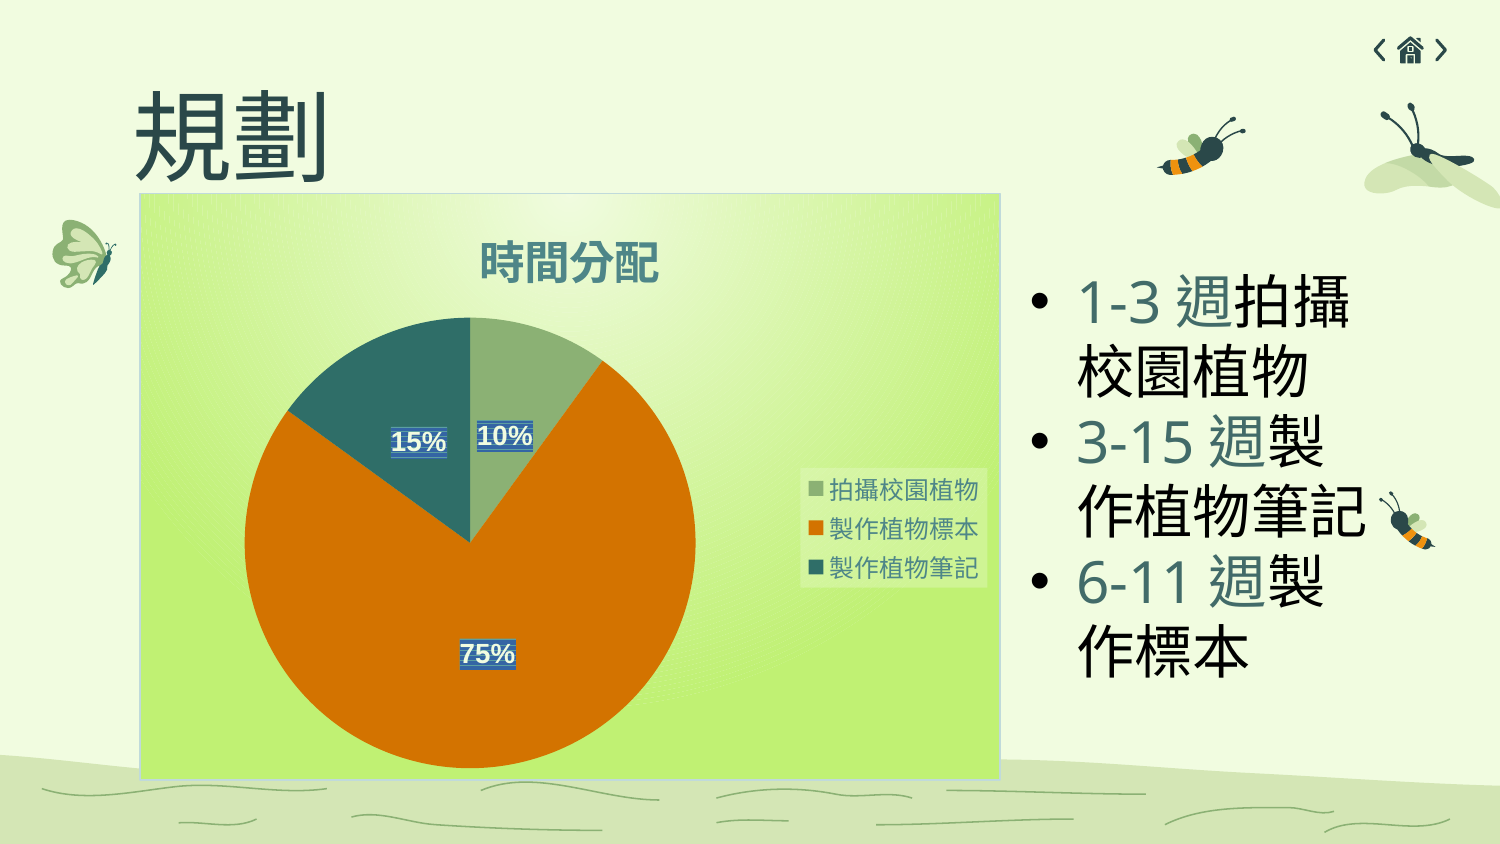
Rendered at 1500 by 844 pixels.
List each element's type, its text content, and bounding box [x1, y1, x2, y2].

text_box [1397, 36, 1424, 64]
text_box [52, 219, 117, 289]
title 規劃 [116, 88, 1383, 182]
text_box [1394, 495, 1436, 550]
chart [139, 192, 1001, 781]
text_box [1364, 102, 1500, 209]
text_box 1-3週拍攝校園植物 3-15週製作植物筆記 6-11週製作標本 [1014, 258, 1394, 693]
text_box [1156, 116, 1246, 175]
